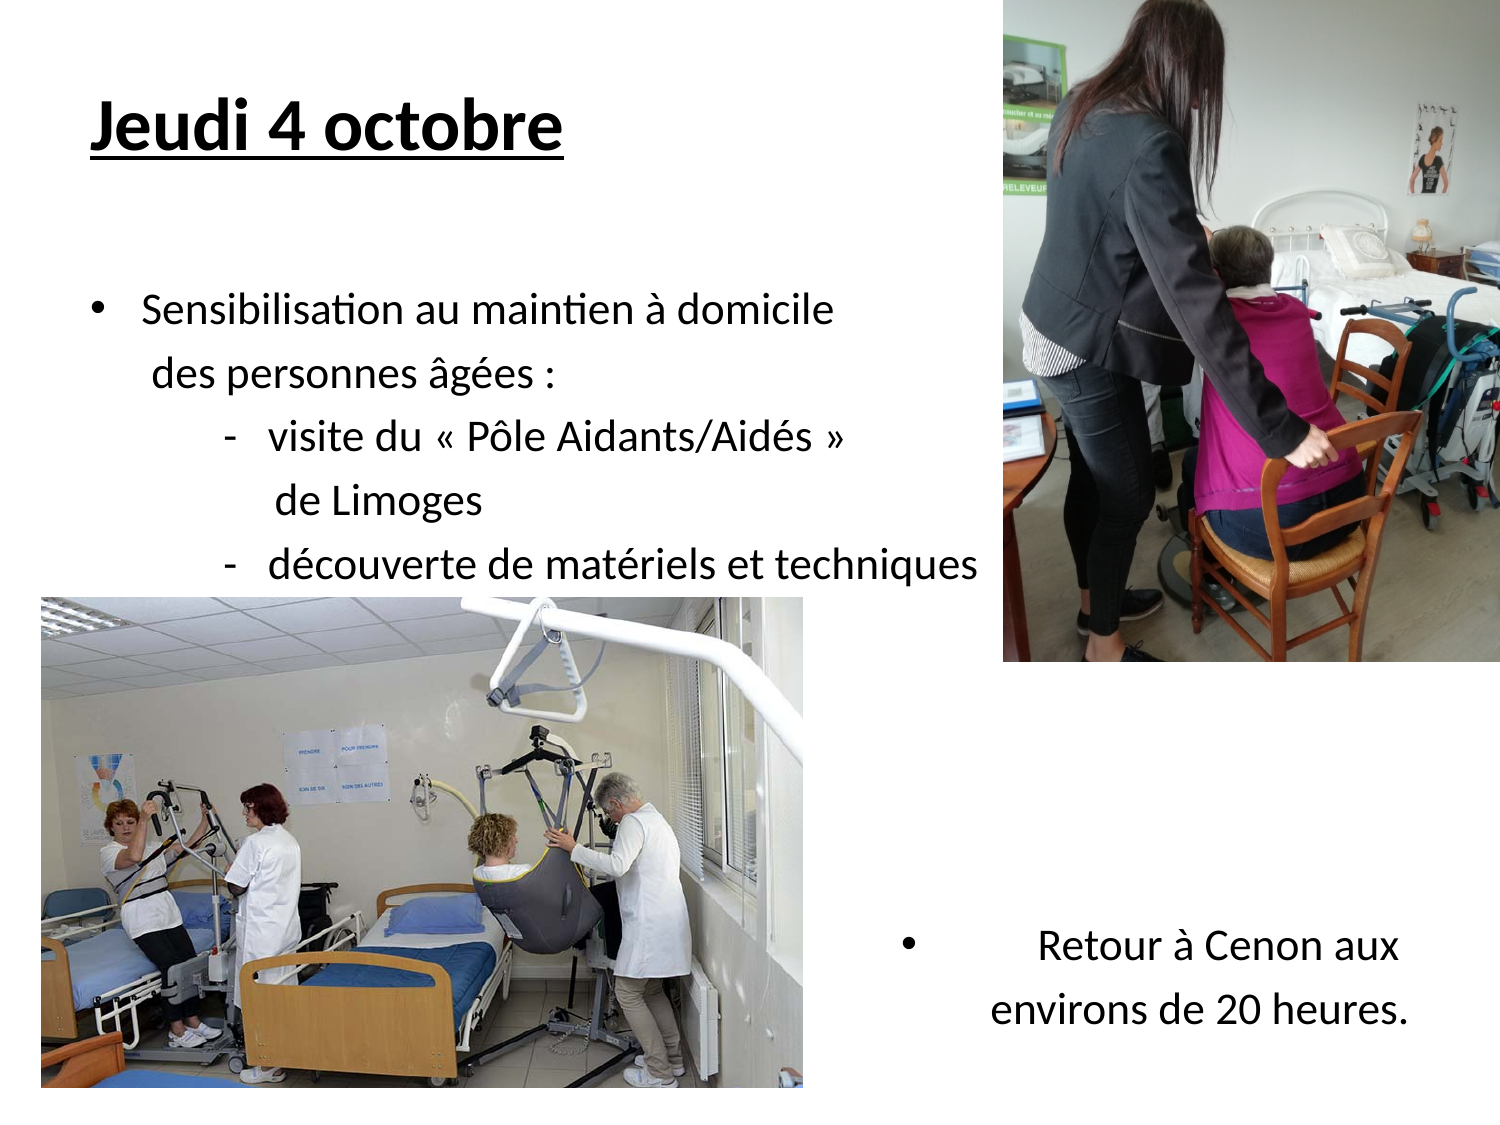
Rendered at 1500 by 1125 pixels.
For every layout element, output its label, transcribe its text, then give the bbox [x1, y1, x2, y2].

list Sensibilisation au maintien à domicile des personnes âgées : - visite du « Pôle Aidants/Aidés » de Limoges - découverte de matériels et techniques Retour à Cenon aux environs de 20 heures. [75, 208, 1425, 1047]
title Jeudi 4 octobre [75, 45, 1003, 197]
picture [41, 597, 803, 1088]
picture [1003, 0, 1500, 662]
